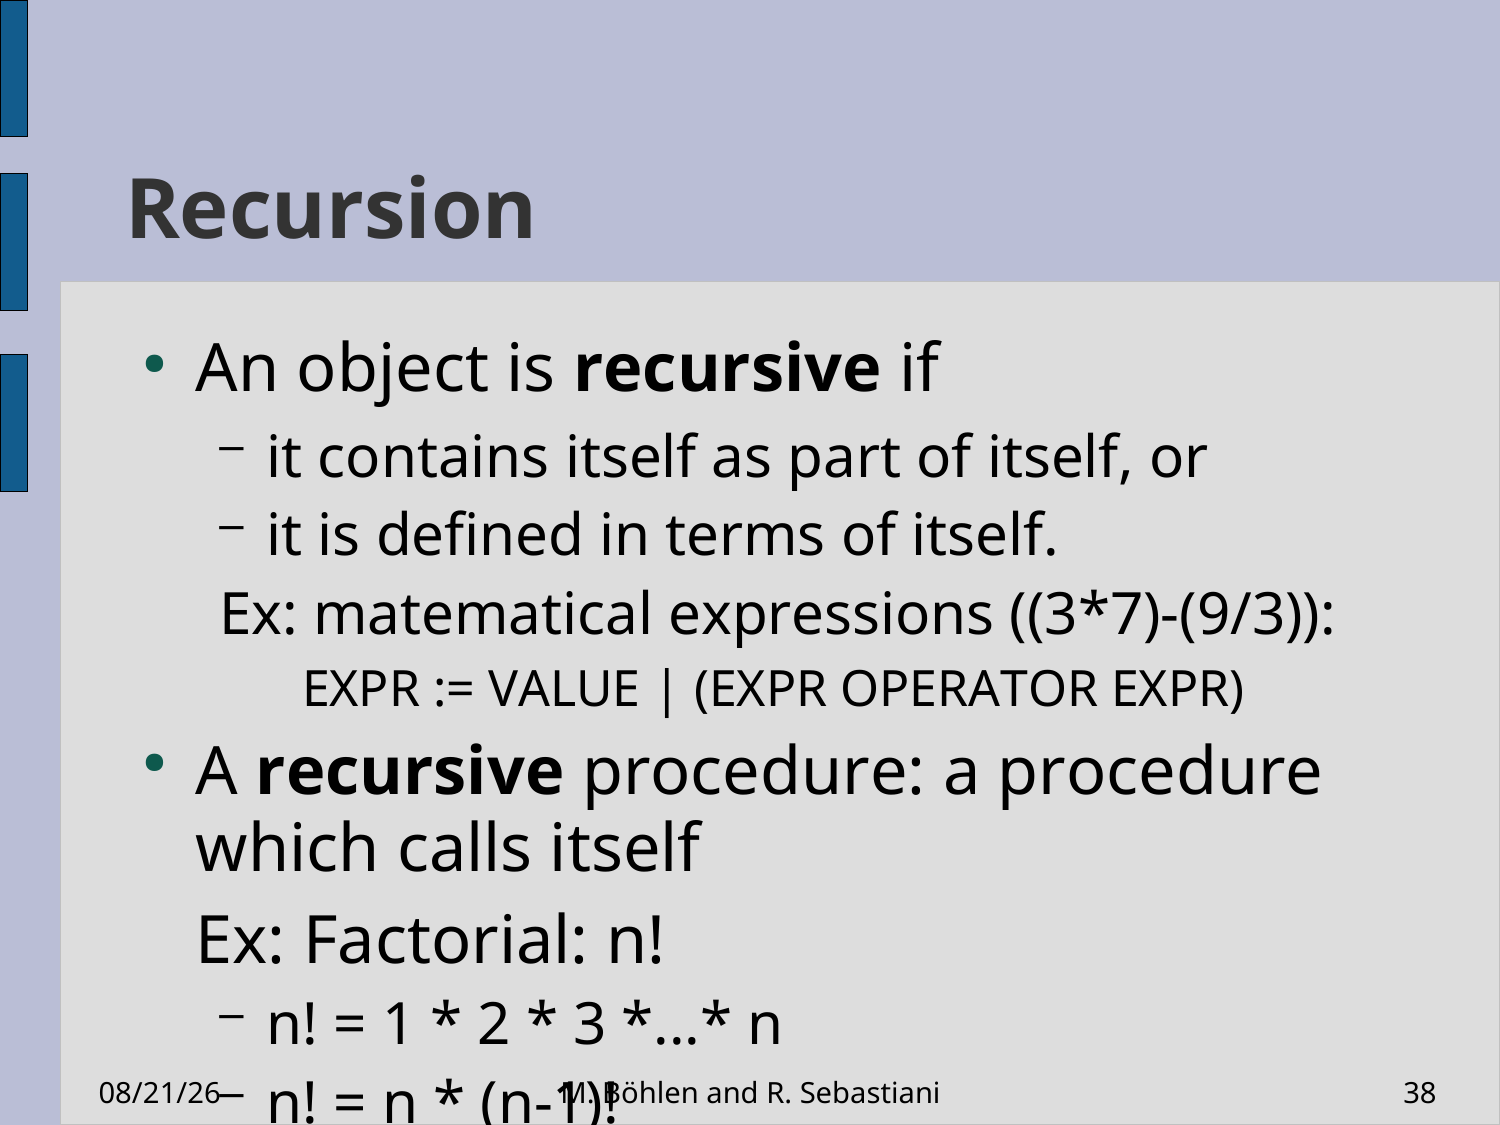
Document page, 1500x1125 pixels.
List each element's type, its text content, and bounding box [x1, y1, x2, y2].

list An object is recursive if it contains itself as part of itself, or it is defined in terms of itself. Ex: matematical expressions ((3*7)-(9/3)): EXPR := VALUE | (EXPR OPERATOR EXPR) A recursive procedure: a procedure which calls itself Ex: Factorial: n! n! = 1 * 2 * 3 *...* n n! = n * (n-1)! [110, 312, 1392, 1125]
title Recursion [110, 67, 1392, 271]
